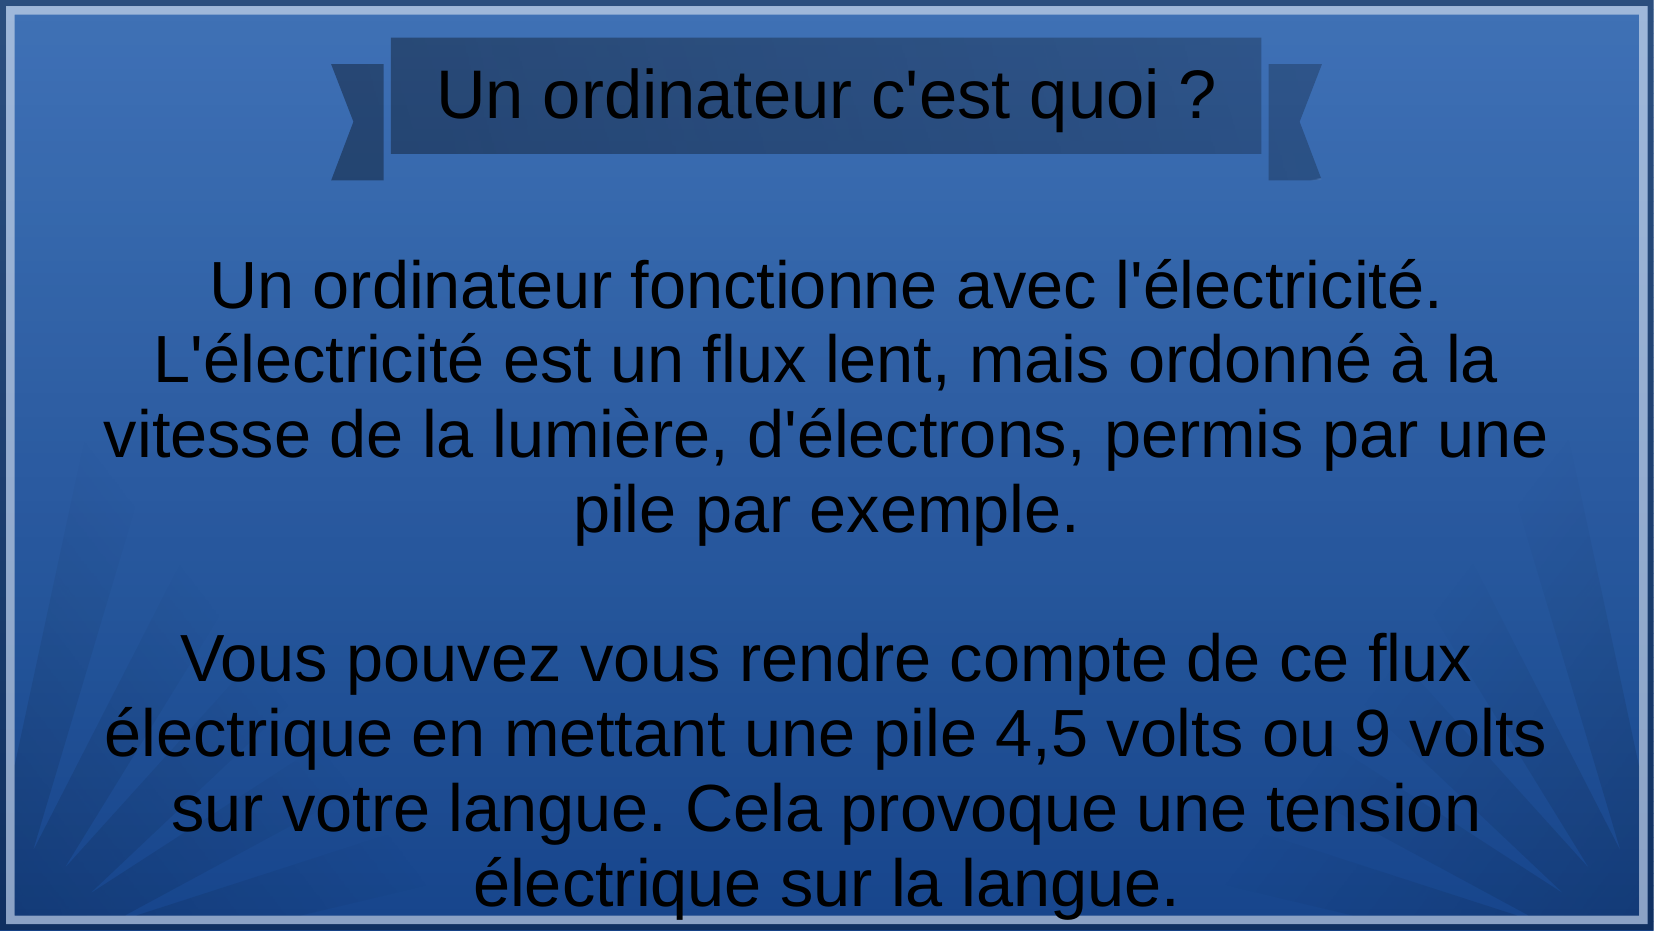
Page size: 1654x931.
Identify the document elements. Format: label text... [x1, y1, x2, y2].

subtitle Un ordinateur fonctionne avec l'électricité. L'électricité est un flux lent, mais ordonné à la vitesse de la lumière, d'électrons, permis par une pile par exemple. Vous pouvez vous rendre compte de ce flux électrique en mettant une pile 4,5 volts ou 9 volts sur votre langue. Cela provoque une tension électrique sur la langue. [82, 224, 1571, 931]
title Un ordinateur c'est quoi ? [389, 35, 1264, 154]
